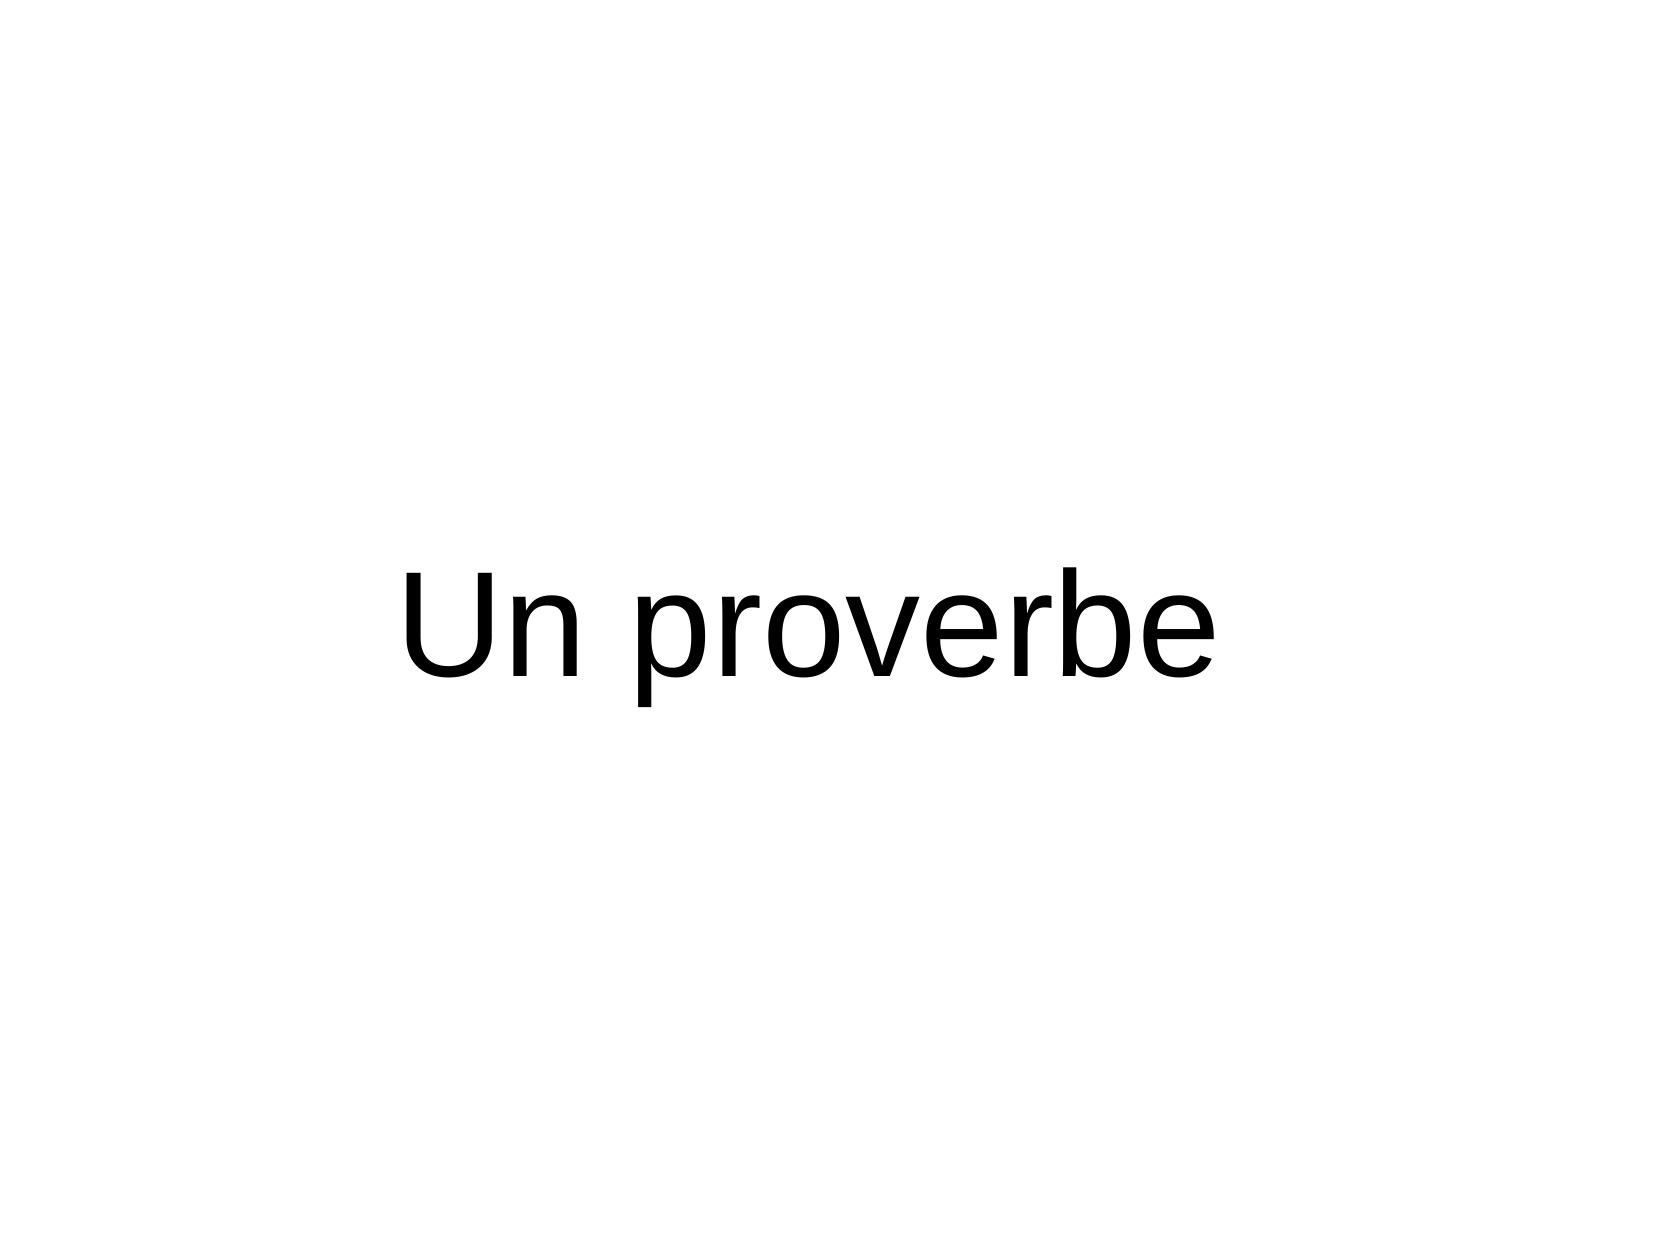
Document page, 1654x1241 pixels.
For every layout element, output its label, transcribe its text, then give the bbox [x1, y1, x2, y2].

text_box Un proverbe [380, 533, 1279, 717]
